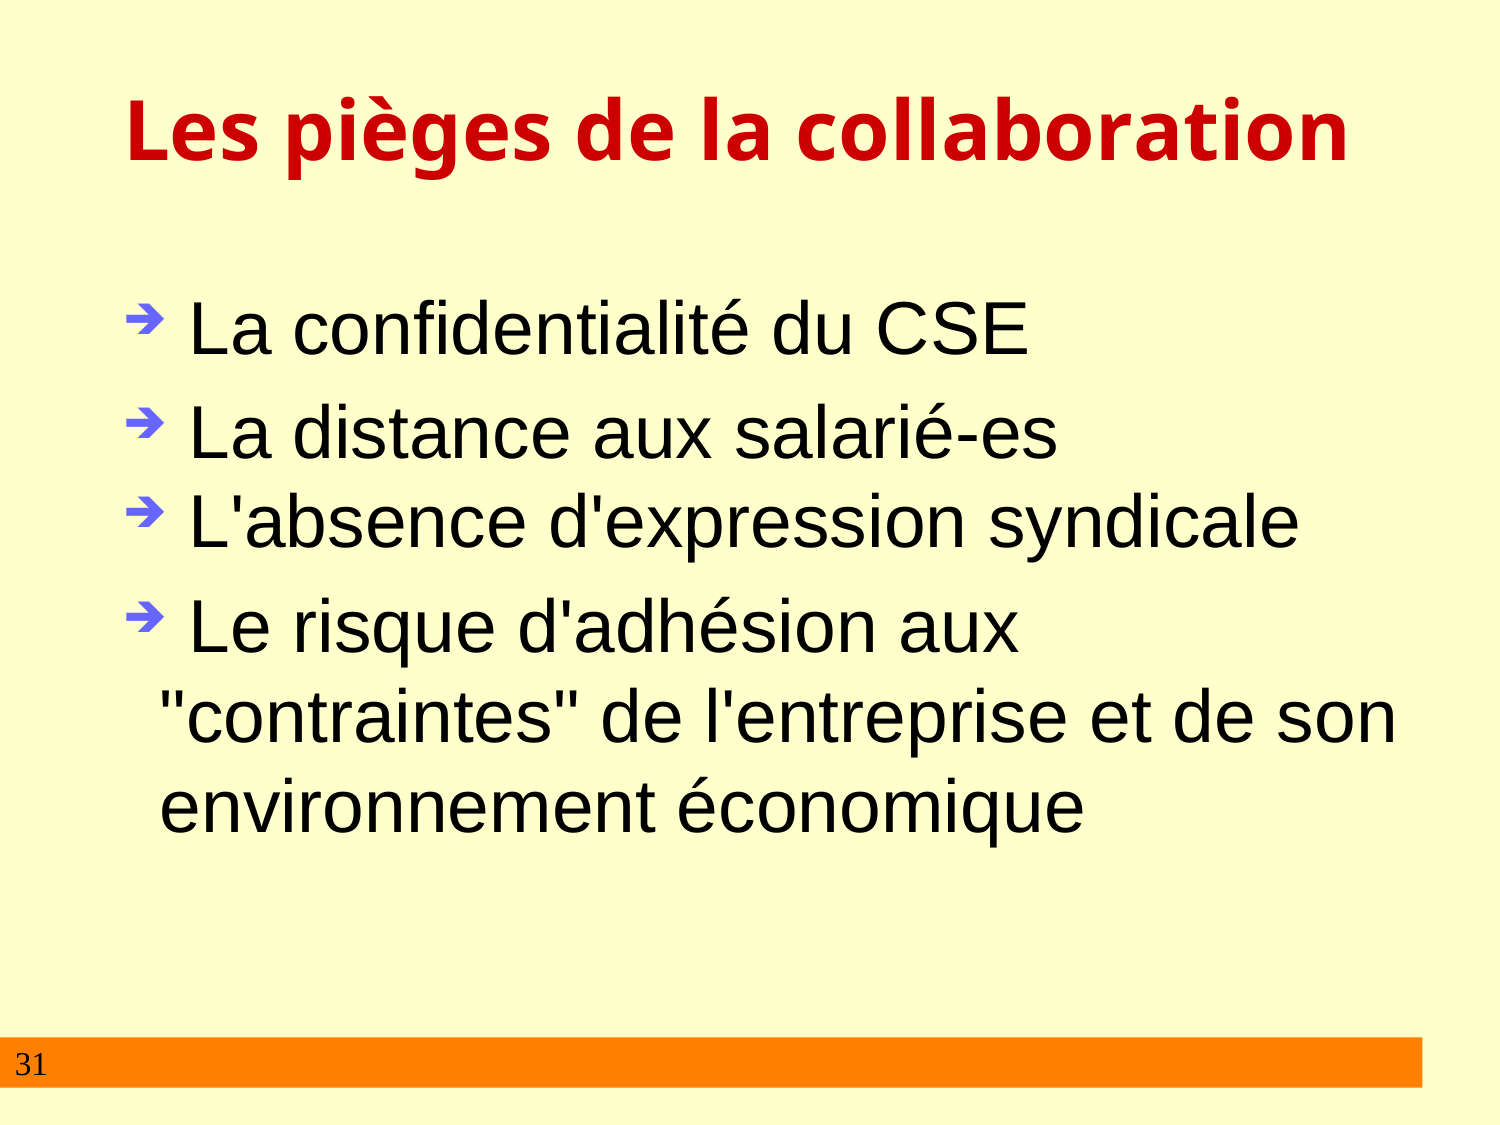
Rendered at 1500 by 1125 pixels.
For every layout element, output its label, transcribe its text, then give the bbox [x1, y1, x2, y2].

text_box La confidentialité du CSE La distance aux salarié-es L'absence d'expression syndicale Le risque d'adhésion aux "contraintes" de l'entreprise et de son environnement économique [72, 271, 1447, 945]
text_box <numéro> [0, 1037, 1423, 1088]
title Les pièges de la collaboration [75, 32, 1423, 239]
